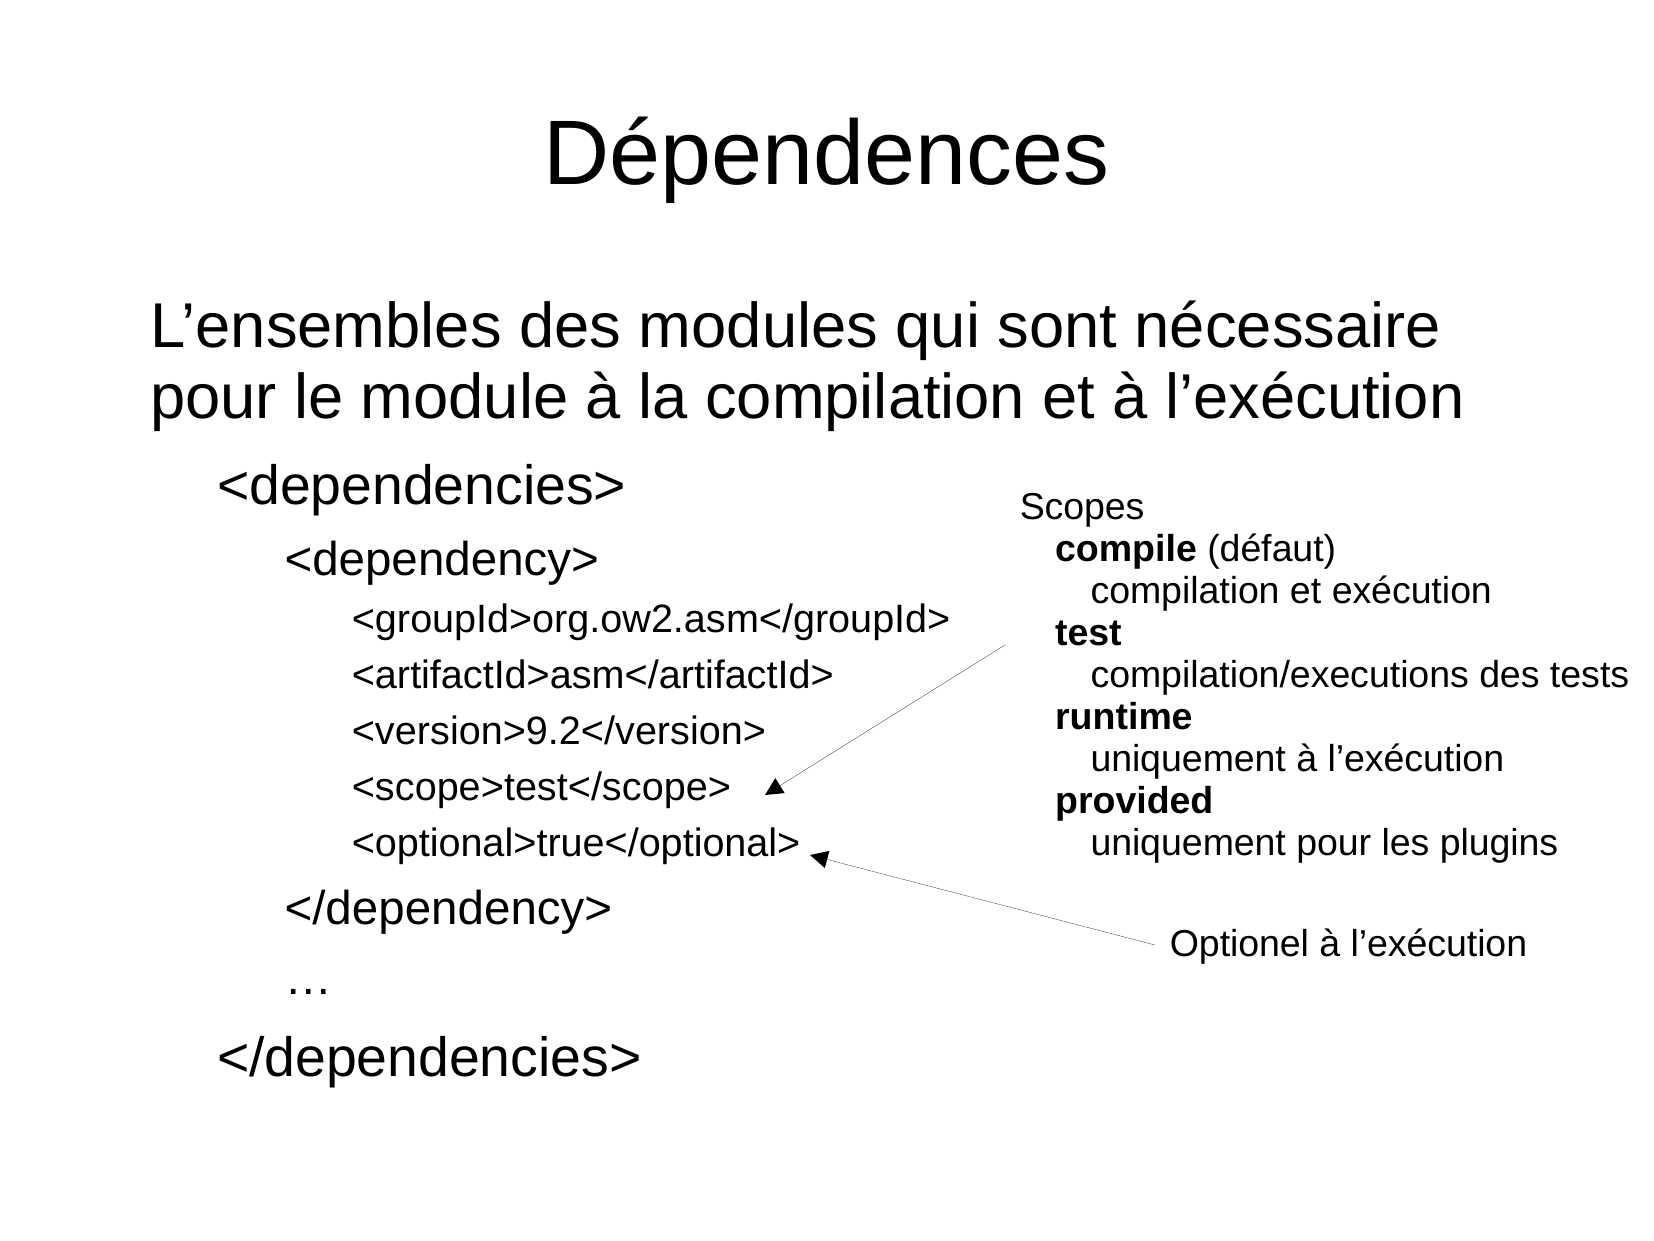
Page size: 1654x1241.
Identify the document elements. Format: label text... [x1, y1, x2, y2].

list L’ensembles des modules qui sont nécessaire pour le module à la compilation et à l’exécution <dependencies> <dependency> <groupId>org.ow2.asm</groupId> <artifactId>asm</artifactId> <version>9.2</version> <scope>test</scope> <optional>true</optional> </dependency> … </dependencies> [82, 290, 1571, 1096]
title Dépendences [82, 49, 1571, 257]
text_box Optionel à l’exécution [1155, 915, 1544, 972]
text_box Scopes compile (défaut) compilation et exécution test compilation/executions des tests runtime uniquement à l’exécution provided uniquement pour les plugins [1005, 477, 1645, 913]
